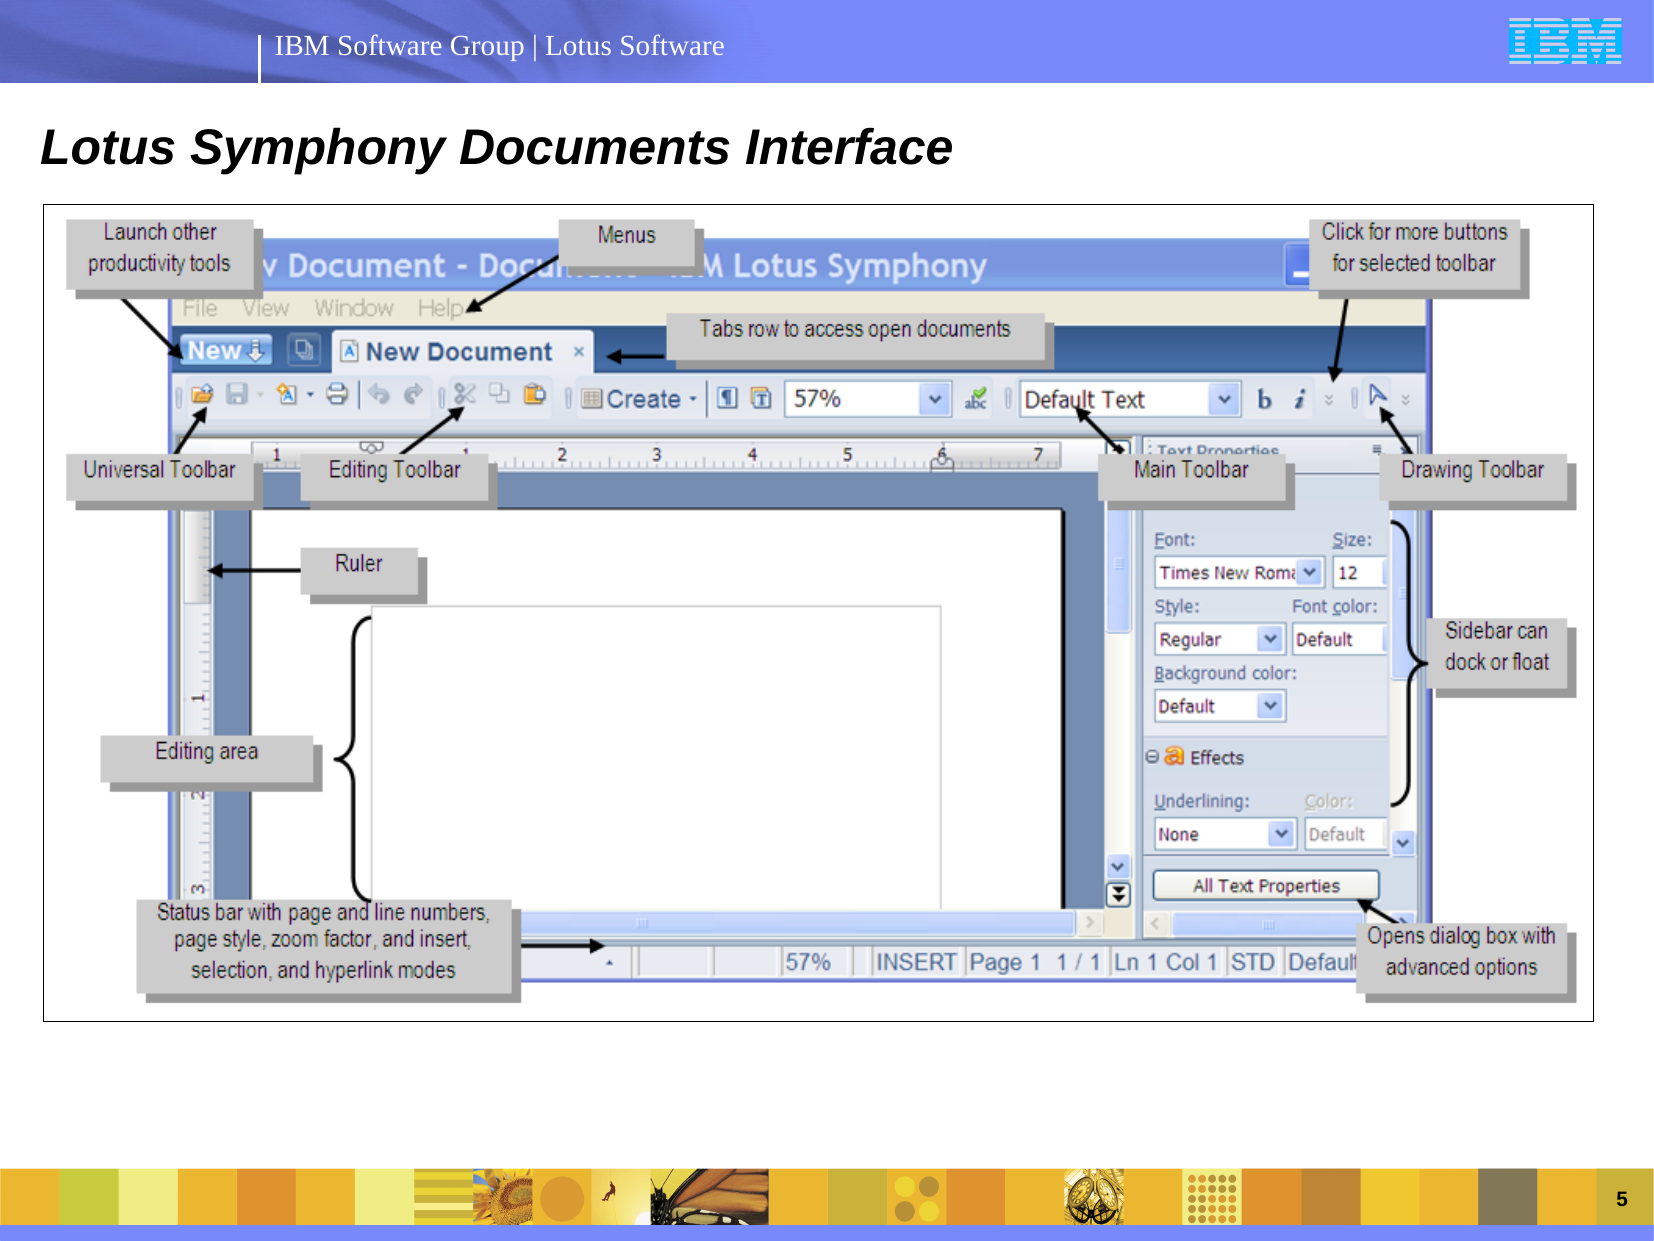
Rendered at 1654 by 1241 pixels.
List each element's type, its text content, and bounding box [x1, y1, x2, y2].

picture [43, 204, 1594, 1022]
picture [0, 1168, 1654, 1225]
picture [0, 0, 1654, 83]
title Lotus Symphony Documents Interface [25, 114, 1378, 197]
